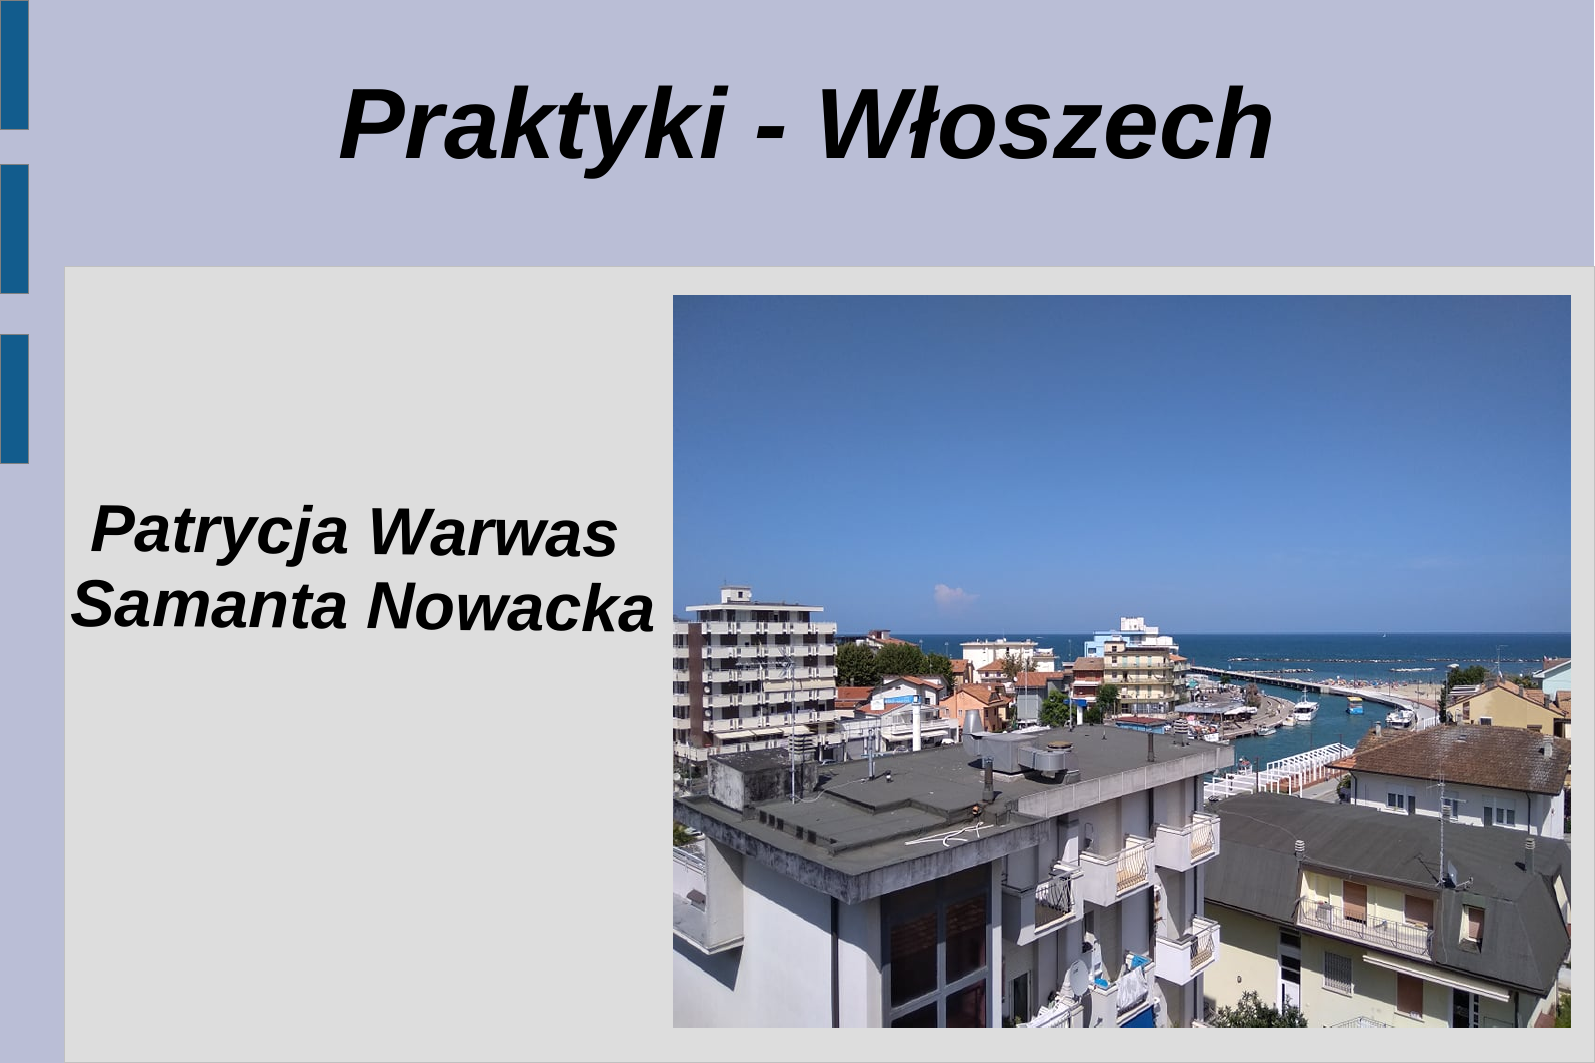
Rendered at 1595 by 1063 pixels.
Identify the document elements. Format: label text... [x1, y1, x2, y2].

picture [673, 295, 1571, 1028]
subtitle Patrycja Warwas Samanta Nowacka [43, 366, 673, 772]
title Praktyki - Włoszech [126, 35, 1489, 213]
